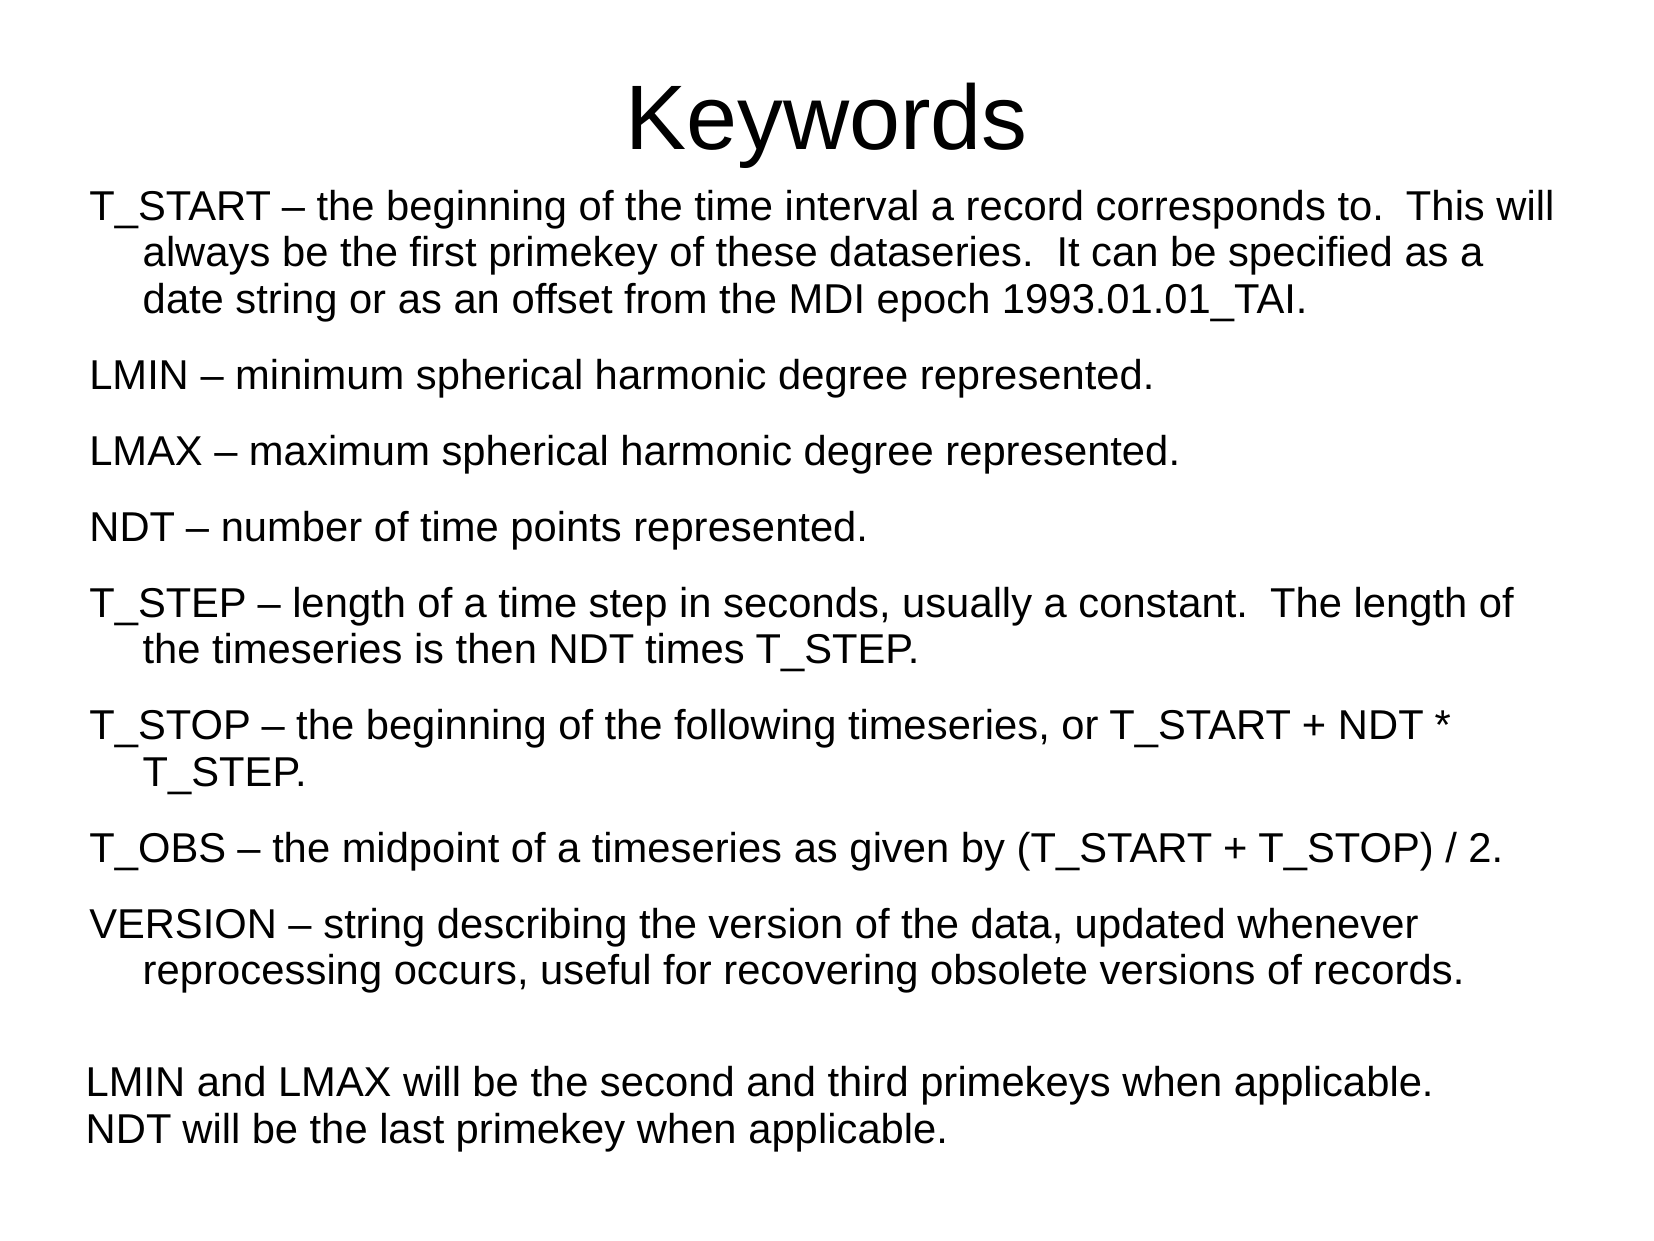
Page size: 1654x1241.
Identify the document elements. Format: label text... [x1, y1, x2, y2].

text_box LMIN and LMAX will be the second and third primekeys when applicable. NDT will be the last primekey when applicable. [70, 1051, 1571, 1184]
list T_START – the beginning of the time interval a record corresponds to. This will always be the first primekey of these dataseries. It can be specified as a date string or as an offset from the MDI epoch 1993.01.01_TAI. LMIN – minimum spherical harmonic degree represented. LMAX – maximum spherical harmonic degree represented. NDT – number of time points represented. T_STEP – length of a time step in seconds, usually a constant. The length of the timeseries is then NDT times T_STEP. T_STOP – the beginning of the following timeseries, or T_START + NDT * T_STEP. T_OBS – the midpoint of a timeseries as given by (T_START + T_STOP) / 2. VERSION – string describing the version of the data, updated whenever reprocessing occurs, useful for recovering obsolete versions of records. [71, 182, 1560, 1051]
title Keywords [82, 13, 1571, 221]
